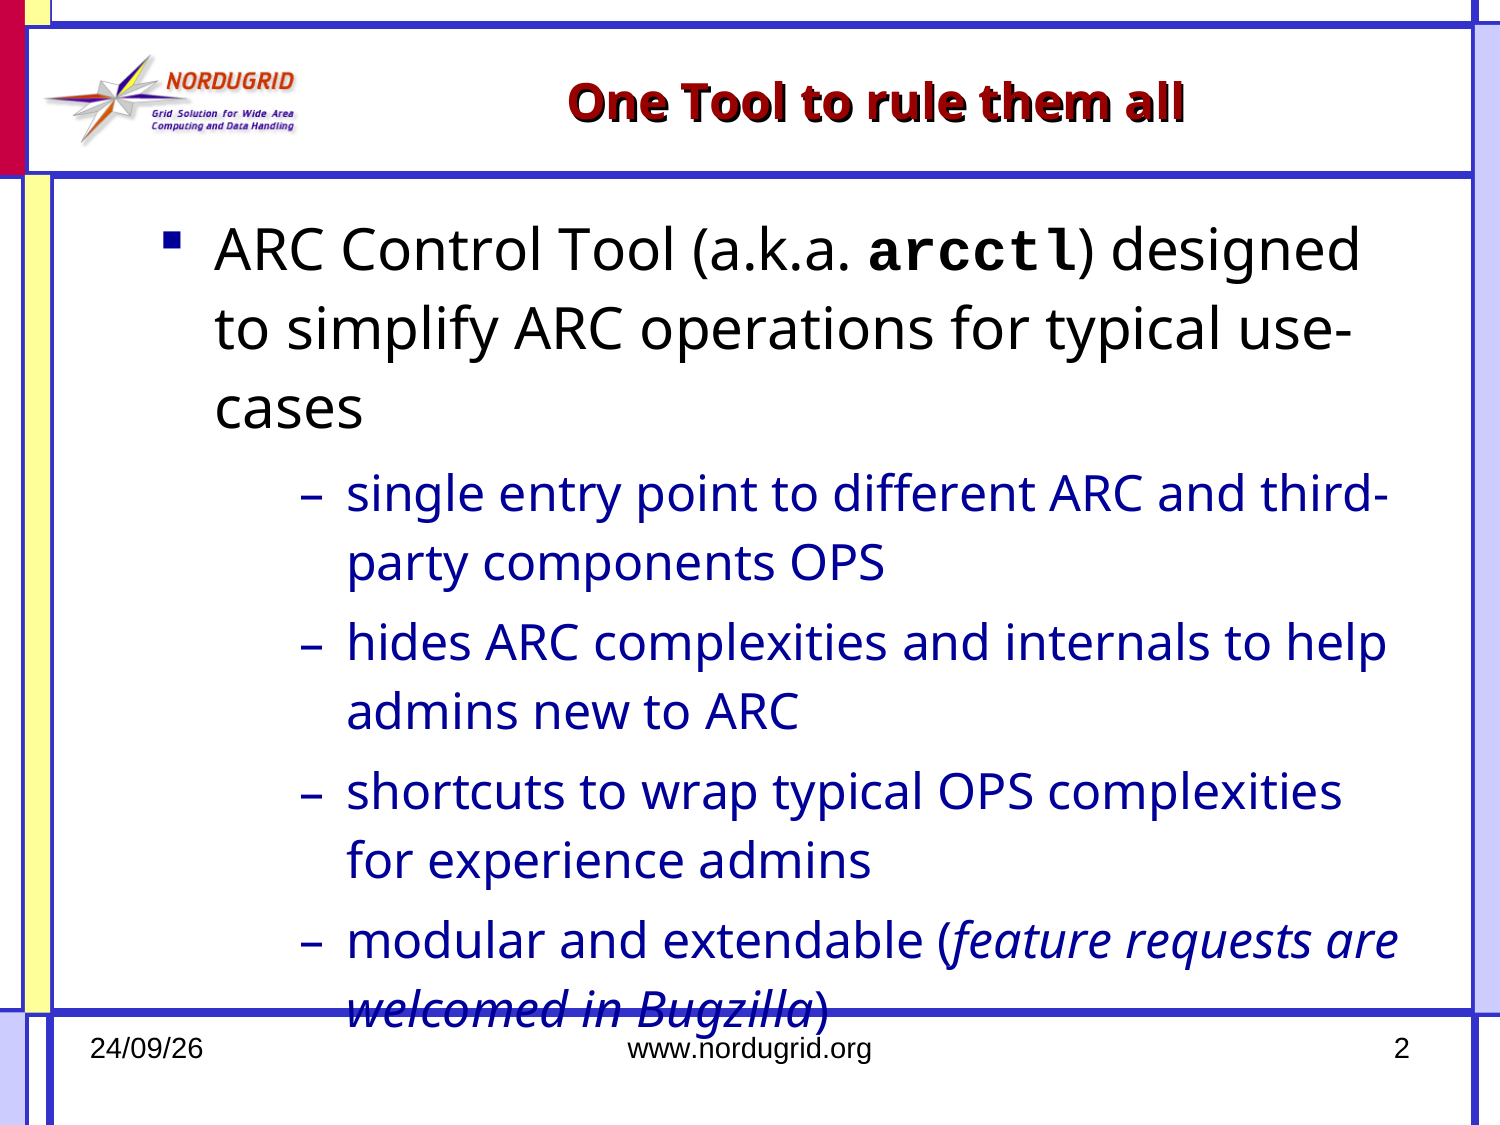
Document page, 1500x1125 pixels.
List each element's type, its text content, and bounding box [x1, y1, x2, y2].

picture [40, 49, 301, 148]
list ARC Control Tool (a.k.a. arcctl) designed to simplify ARC operations for typical use-cases single entry point to different ARC and third-party components OPS hides ARC complexities and internals to help admins new to ARC shortcuts to wrap typical OPS complexities for experience admins modular and extendable (feature requests are welcomed in Bugzilla) [87, 200, 1426, 1016]
title One Tool to rule them all [324, 9, 1428, 191]
